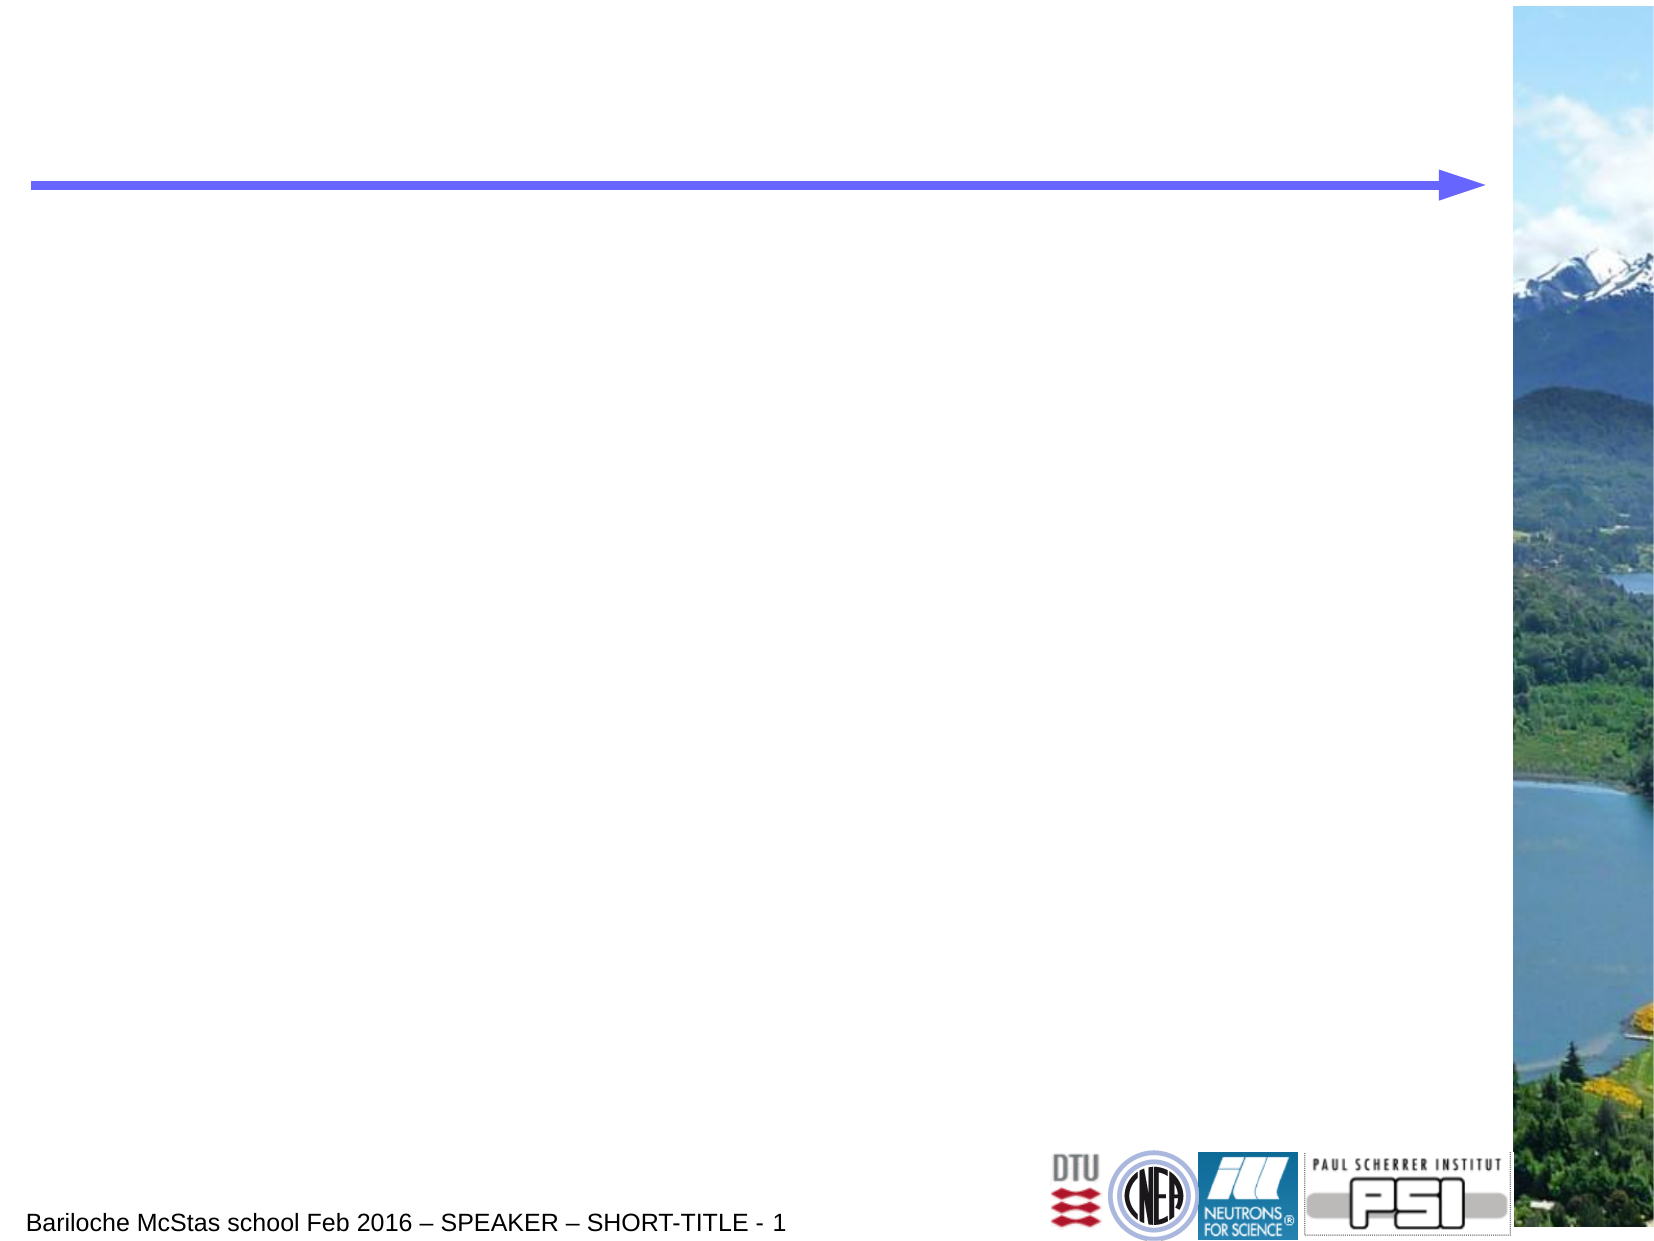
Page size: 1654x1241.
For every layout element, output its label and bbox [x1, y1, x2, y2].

picture [1050, 1152, 1103, 1230]
picture [1108, 6, 1654, 1241]
